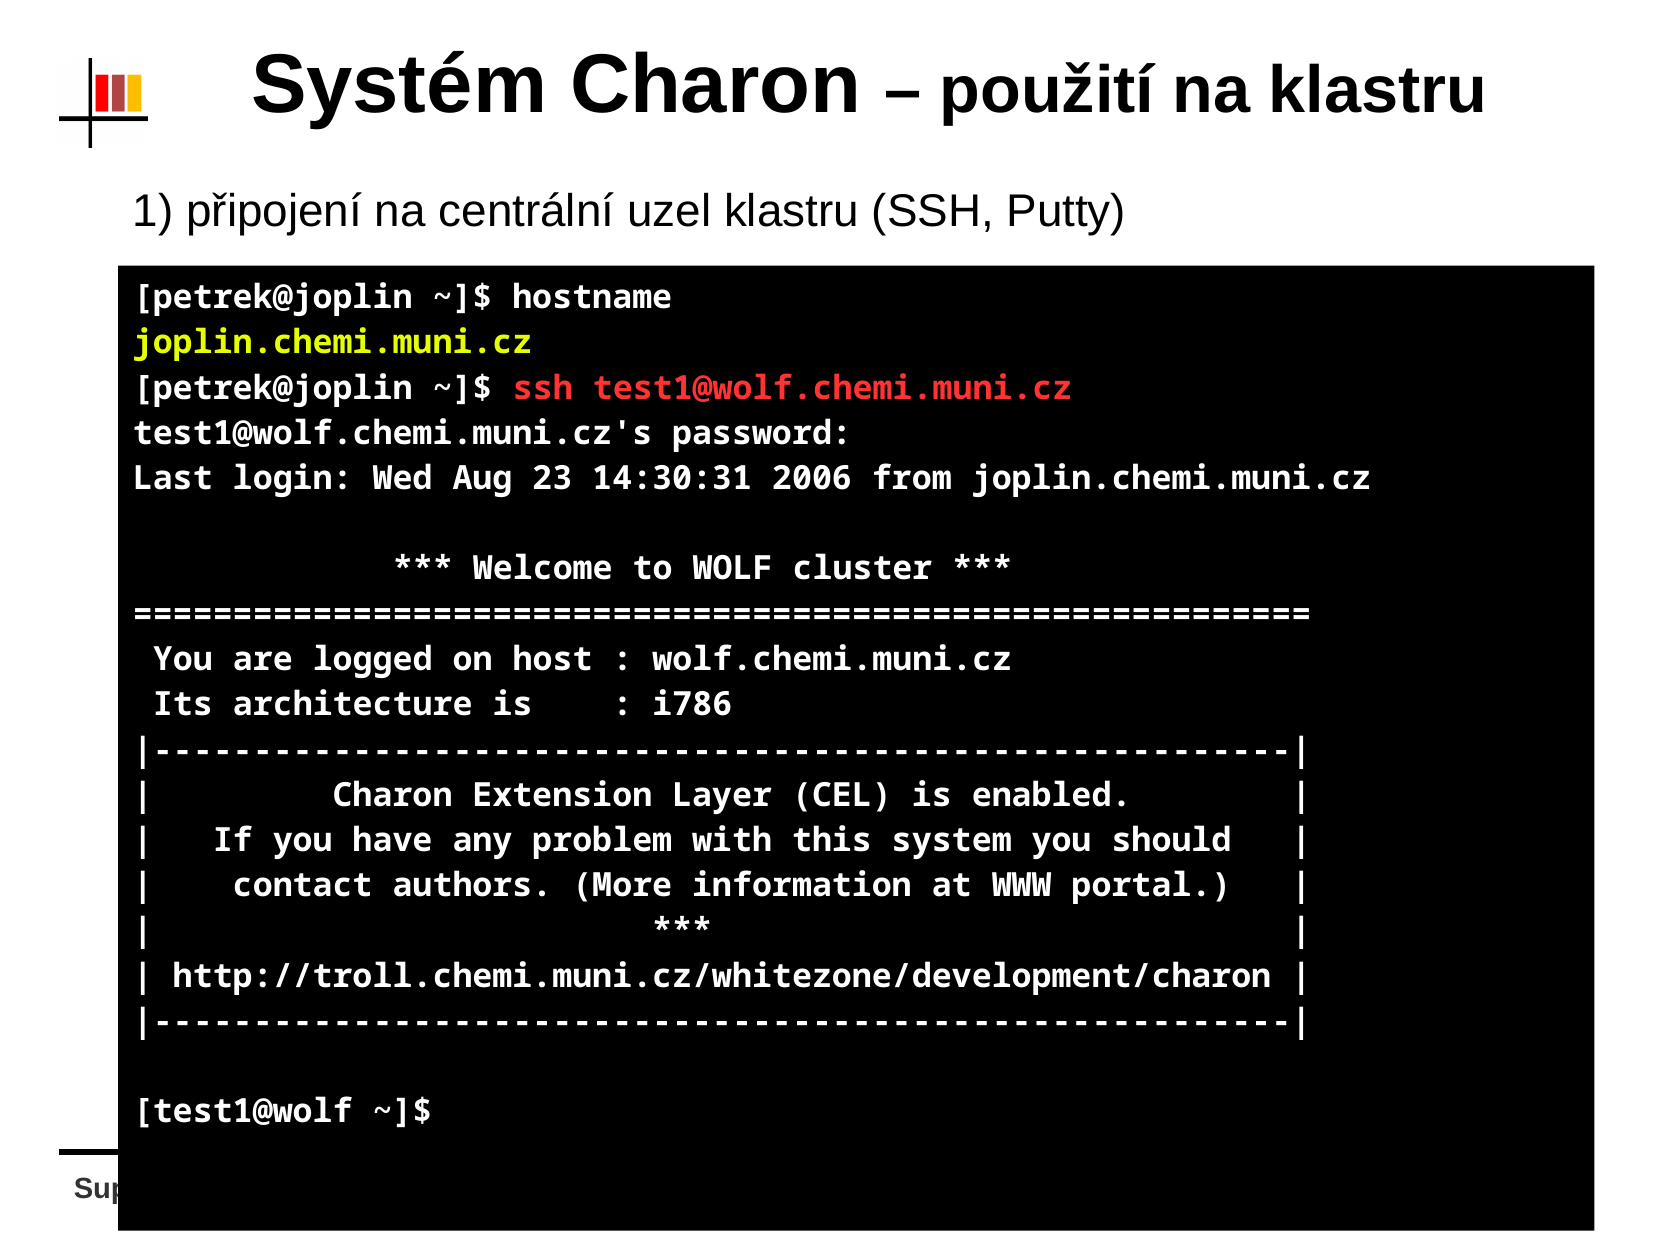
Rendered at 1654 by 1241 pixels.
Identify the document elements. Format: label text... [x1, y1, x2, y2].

picture [59, 58, 148, 148]
text_box Systém Charon – použití na klastru [236, 29, 1595, 171]
text_box Superpočítání a gridové počítání, Struktura a funkce biomolekul – Letní škola, NCBR, Brno, 3-8 září, 2006 [59, 1151, 118, 1214]
text_box 1) připojení na centrální uzel klastru (SSH, Putty) [118, 177, 1595, 260]
text_box [petrek@joplin ~]$ hostname joplin.chemi.muni.cz [petrek@joplin ~]$ ssh test1@wolf.chemi.muni.cz test1@wolf.chemi.muni.cz's password: Last login: Wed Aug 23 14:30:31 2006 from joplin.chemi.muni.cz *** Welcome to WOLF cluster *** =========================================================== You are logged on host : wolf.chemi.muni.cz Its architecture is : i786 |---------------------------------------------------------| | Charon Extension Layer (CEL) is enabled. | | If you have any problem with this system you should | | contact authors. (More information at WWW portal.) | | *** | | http://troll.chemi.muni.cz/whitezone/development/charon | |---------------------------------------------------------| [test1@wolf ~]$ [118, 265, 1595, 1078]
